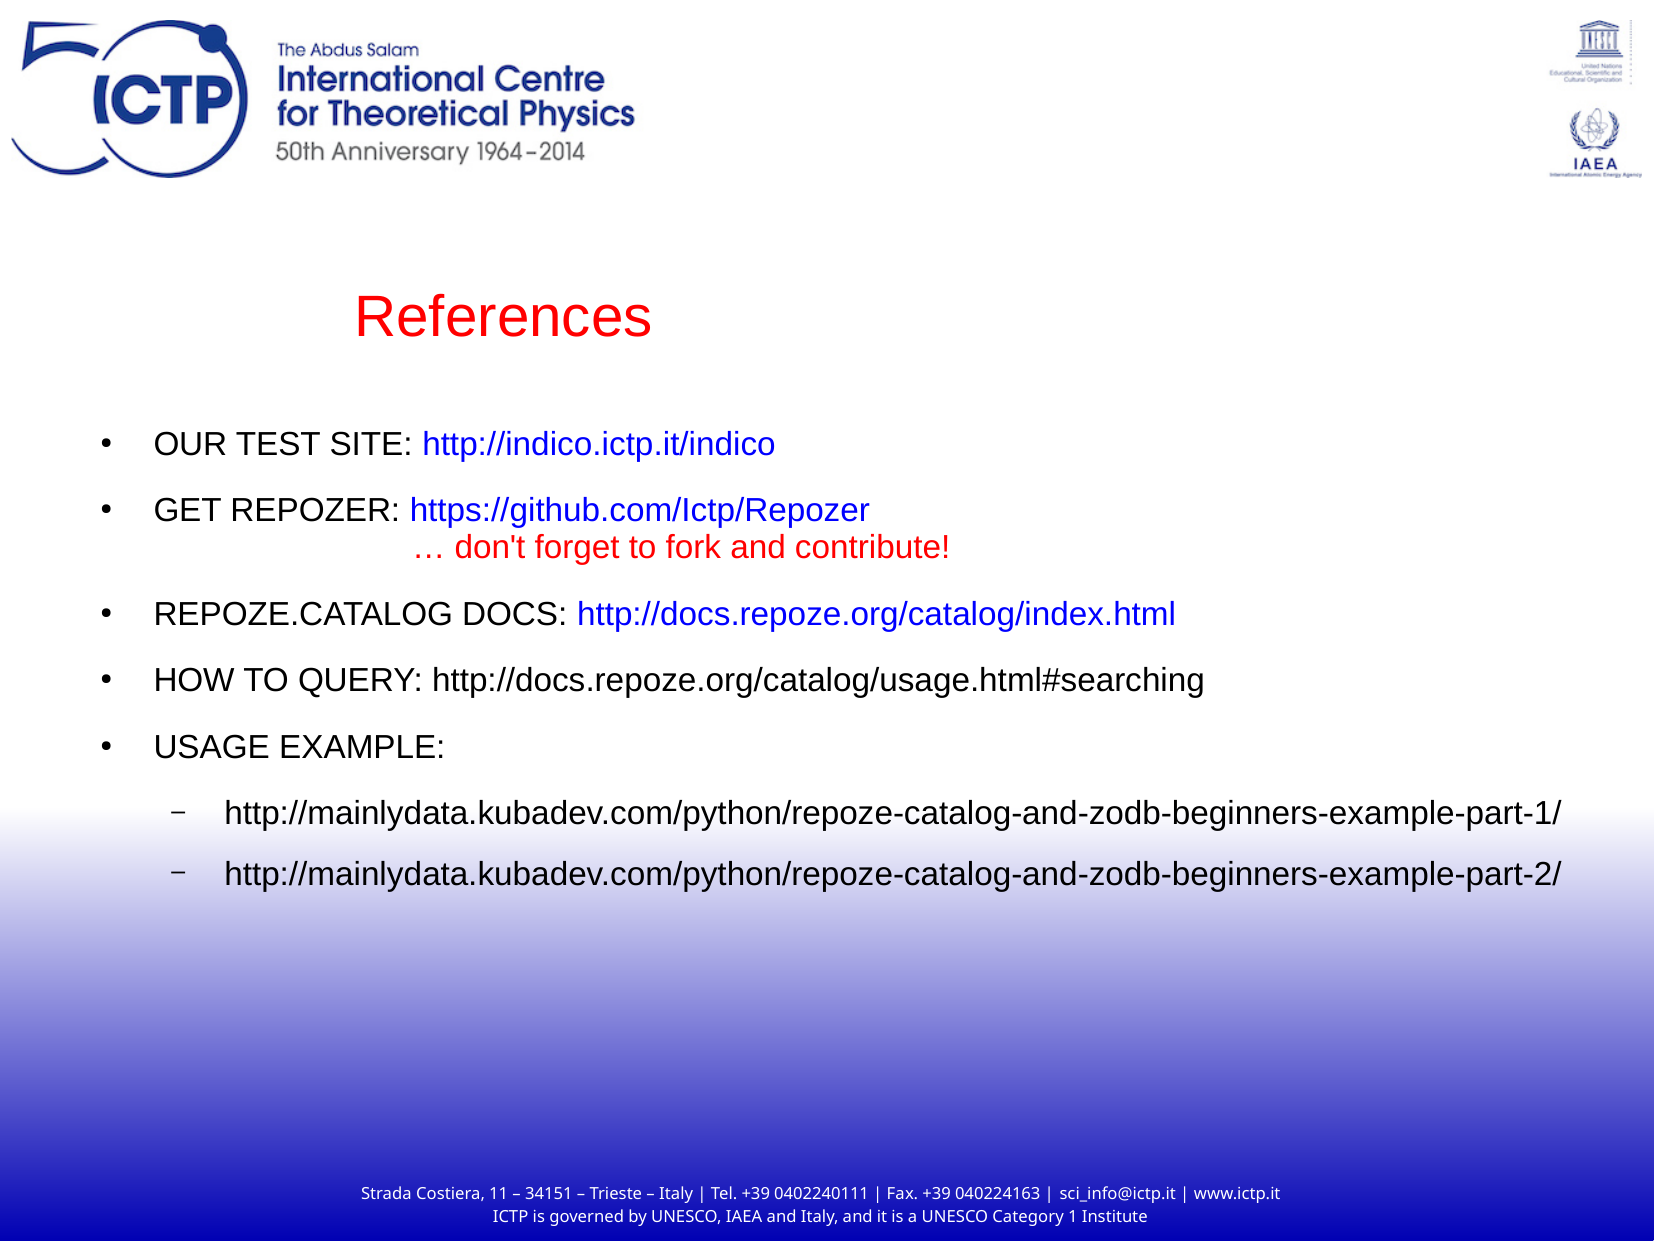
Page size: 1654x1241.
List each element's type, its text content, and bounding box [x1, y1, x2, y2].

list OUR TEST SITE: http://indico.ictp.it/indico GET REPOZER: https://github.com/Ictp/Repozer … don't forget to fork and contribute! REPOZE.CATALOG DOCS: http://docs.repoze.org/catalog/index.html HOW TO QUERY: http://docs.repoze.org/catalog/usage.html#searching USAGE EXAMPLE: http://mainlydata.kubadev.com/python/repoze-catalog-and-zodb-beginners-example-part-1/ http://mainlydata.kubadev.com/python/repoze-catalog-and-zodb-beginners-example-part-2/ [82, 425, 1571, 1134]
title References [354, 253, 1571, 378]
picture [11, 20, 1642, 178]
